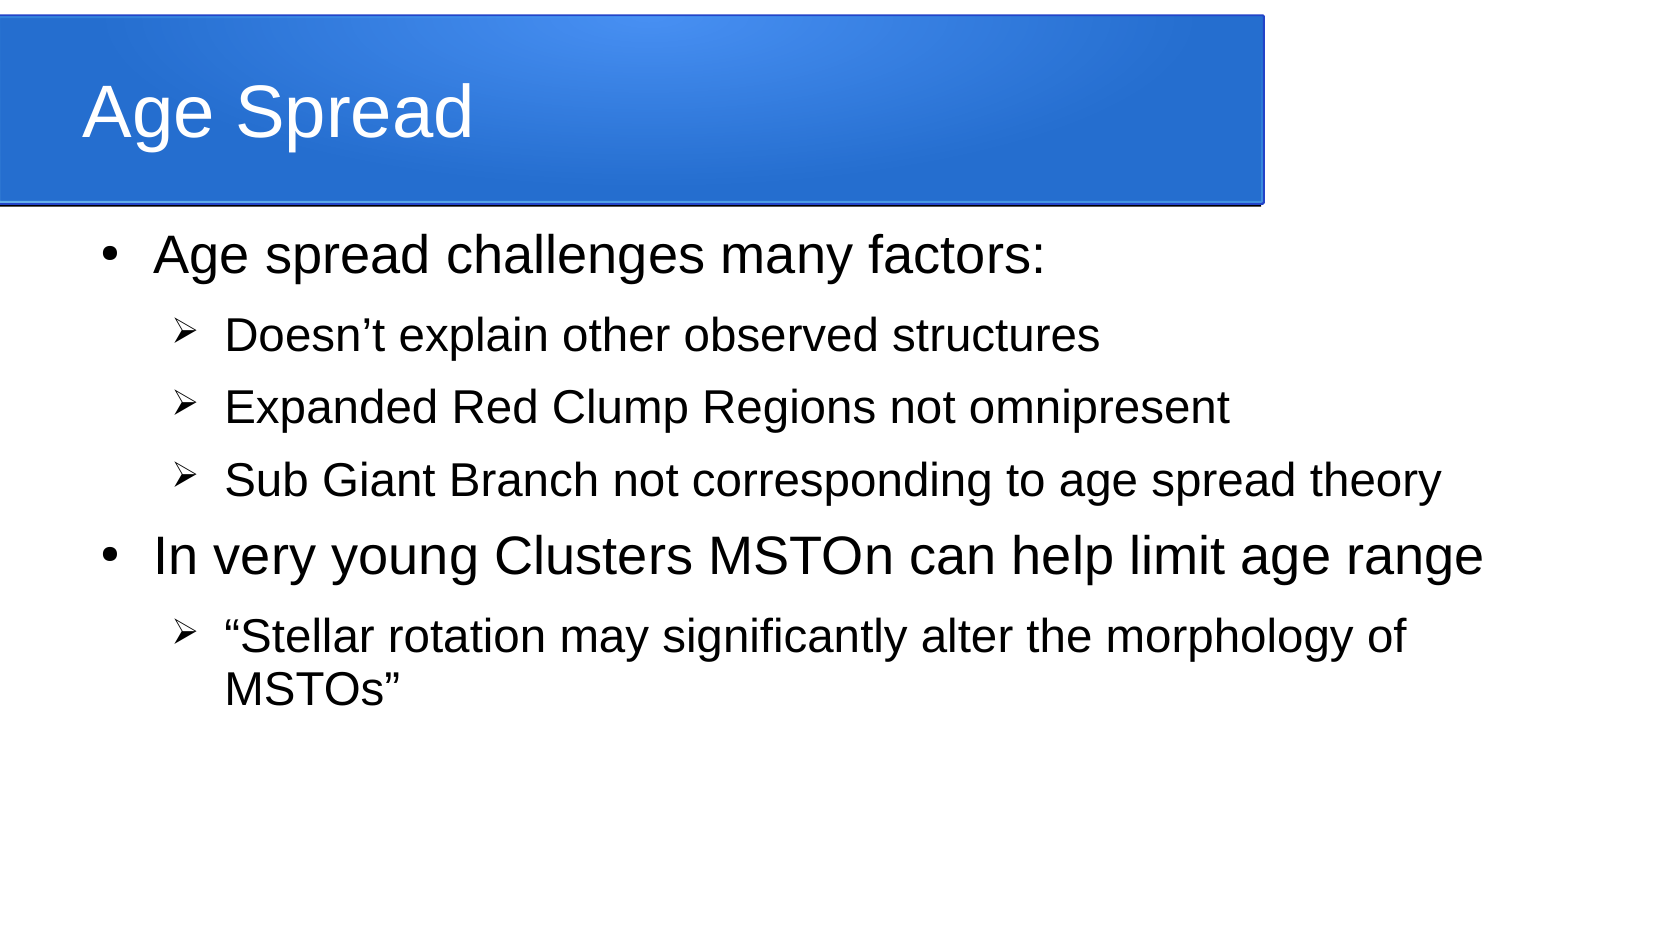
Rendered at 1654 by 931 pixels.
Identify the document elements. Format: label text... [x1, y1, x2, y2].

title Age Spread [82, 35, 1235, 189]
list Age spread challenges many factors: Doesn’t explain other observed structures Expanded Red Clump Regions not omnipresent Sub Giant Branch not corresponding to age spread theory In very young Clusters MSTOn can help limit age range “Stellar rotation may significantly alter the morphology of MSTOs” [82, 224, 1571, 764]
